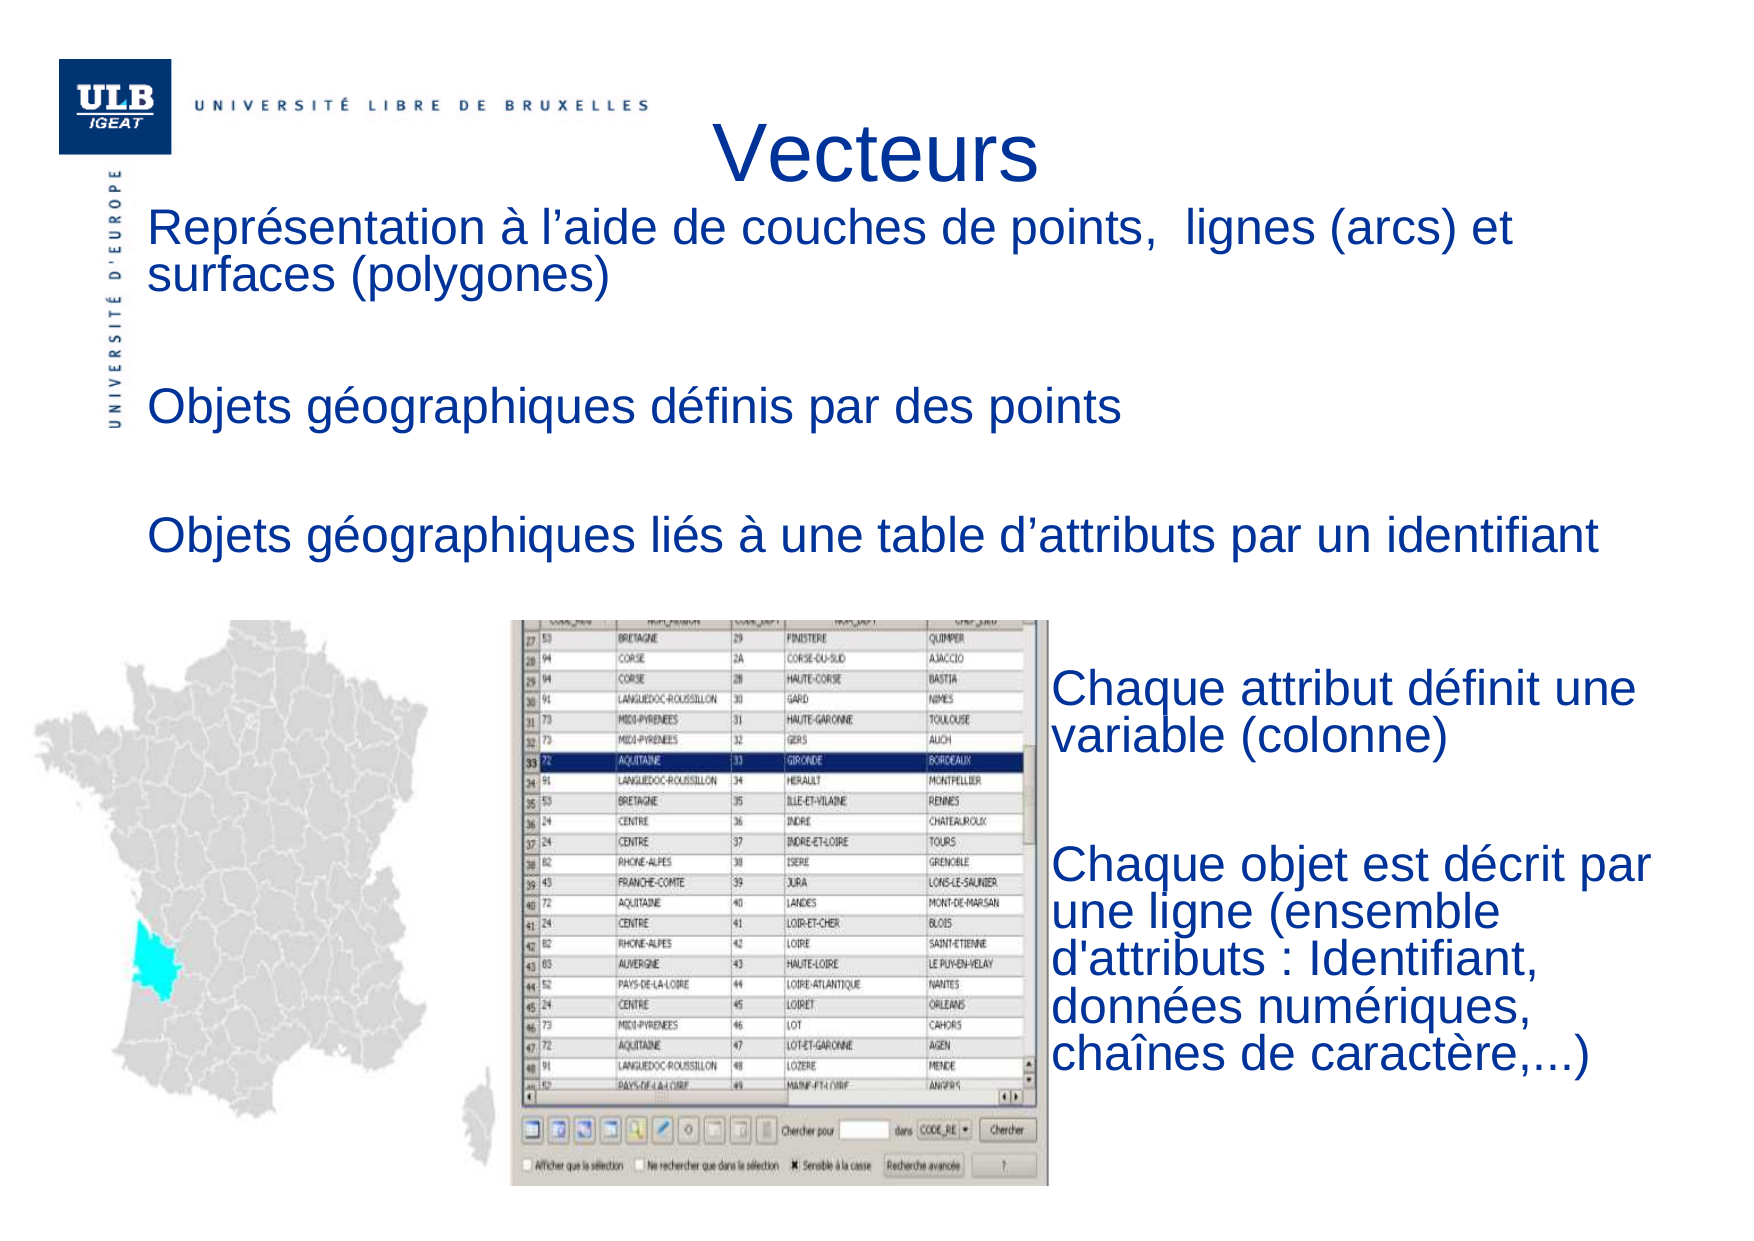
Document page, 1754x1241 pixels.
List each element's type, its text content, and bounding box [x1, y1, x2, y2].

list Chaque attribut définit une variable (colonne) Chaque objet est décrit par une ligne (ensemble d'attributs : Identifiant, données numériques, chaînes de caractère,...) [1051, 595, 1666, 1241]
list Représentation à l’aide de couches de points, lignes (arcs) et surfaces (polygones) Objets géographiques définis par des points Objets géographiques liés à une table d’attributs par un identifiant [147, 206, 1626, 620]
title Vecteurs [140, 79, 1613, 236]
picture [29, 59, 1695, 1186]
